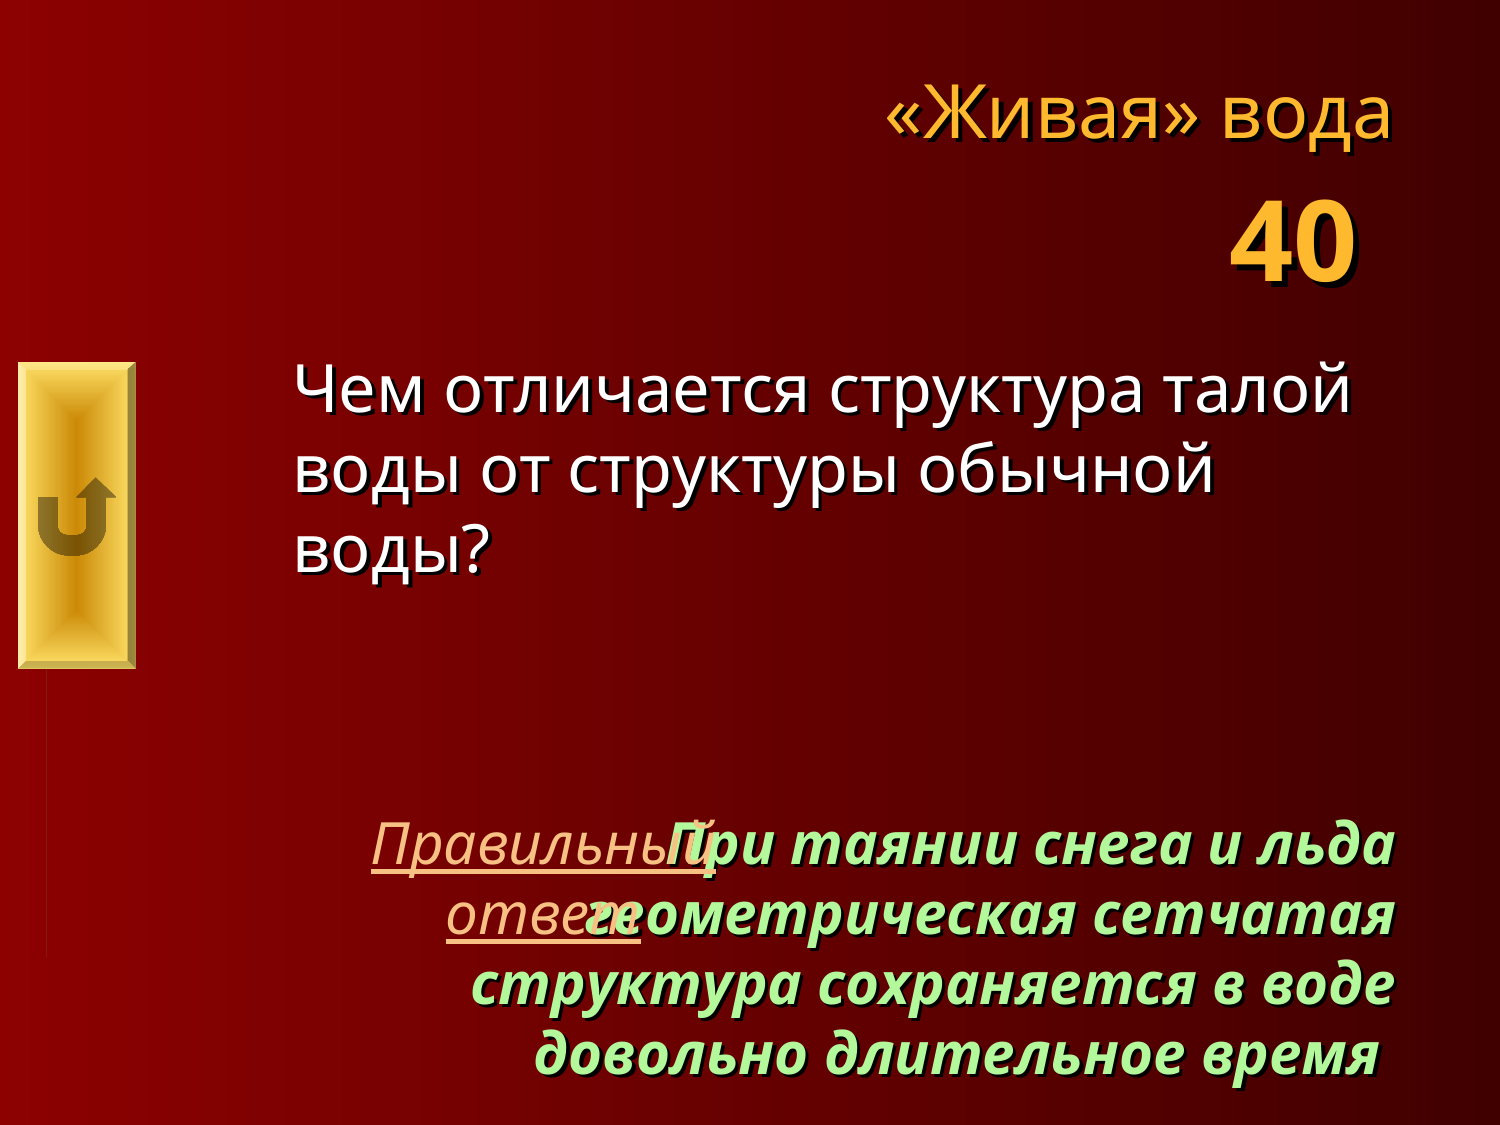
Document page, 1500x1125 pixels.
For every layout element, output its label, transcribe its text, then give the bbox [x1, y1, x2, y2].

title «Живая» вода [797, 54, 1483, 161]
text_box 40 [1163, 160, 1424, 291]
text_box При таянии снега и льда геометрическая сетчатая структура сохраняется в воде довольно длительное время [253, 798, 1412, 1094]
text_box 60 [17, 361, 26, 669]
subtitle Чем отличается структура талой воды от структуры обычной воды? [277, 337, 1447, 764]
text_box [19, 361, 136, 669]
text_box Правильный ответ [253, 798, 833, 882]
